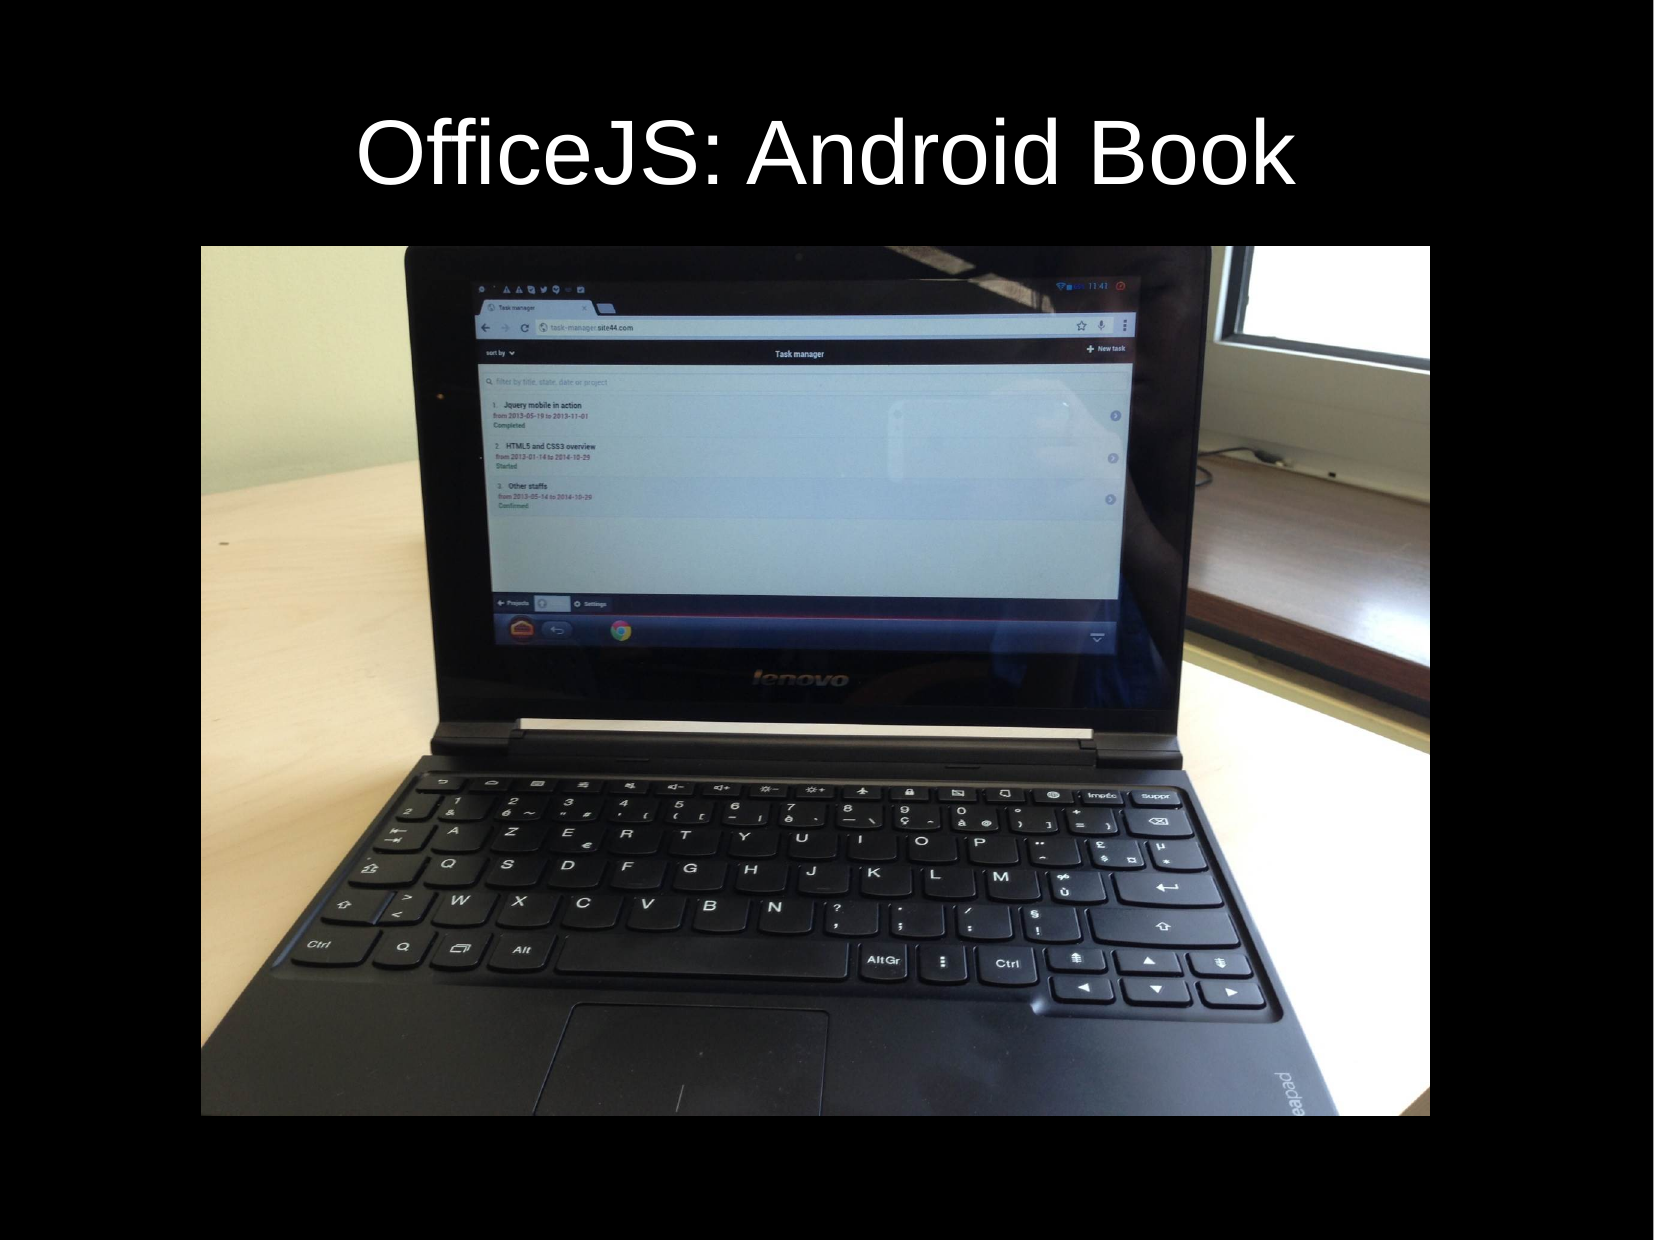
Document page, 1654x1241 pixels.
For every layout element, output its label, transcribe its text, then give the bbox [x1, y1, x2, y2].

title OfficeJS: Android Book [82, 49, 1571, 257]
picture [201, 246, 1430, 1116]
